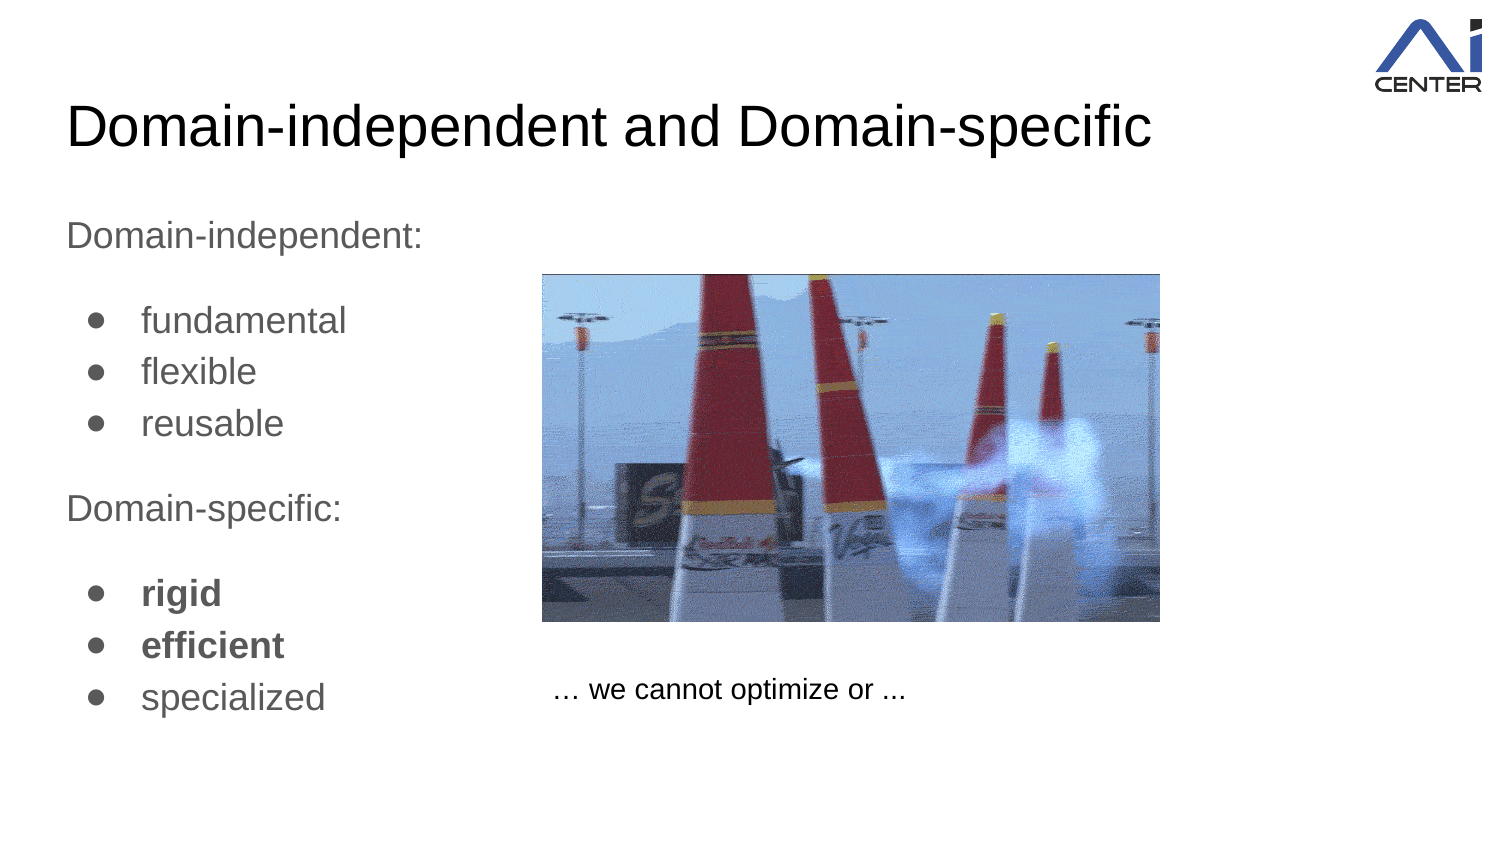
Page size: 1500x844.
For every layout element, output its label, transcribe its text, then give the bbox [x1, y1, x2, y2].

title Domain-independent and Domain-specific [51, 72, 1449, 167]
picture [1375, 19, 1482, 92]
picture [542, 274, 1160, 623]
list Domain-independent: fundamental flexible reusable Domain-specific: rigid efficient specialized [51, 189, 1449, 750]
text_box … we cannot optimize or ... [536, 655, 1215, 718]
